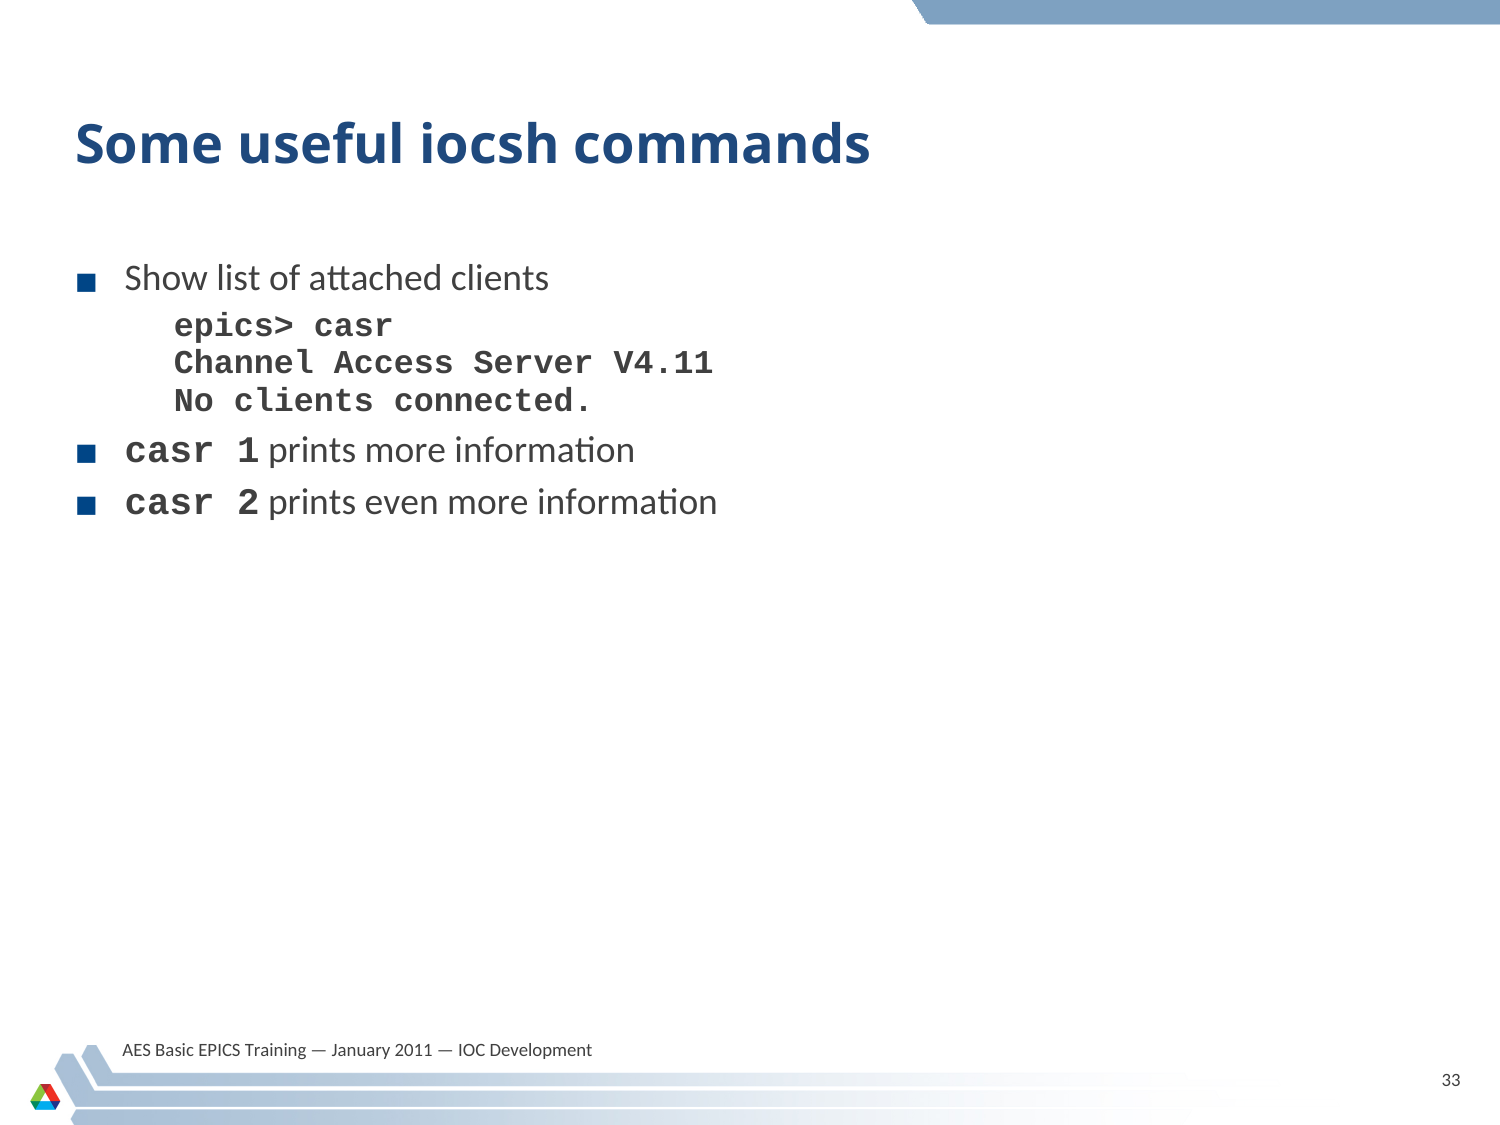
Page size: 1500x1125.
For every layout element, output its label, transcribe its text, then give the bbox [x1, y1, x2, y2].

list Show list of attached clients epics> casr Channel Access Server V4.11 No clients connected. casr 1 prints more information casr 2 prints even more information [75, 262, 1426, 539]
title Some useful iocsh commands [75, 111, 1426, 175]
picture [0, 1037, 1500, 1125]
picture [0, 0, 1500, 26]
